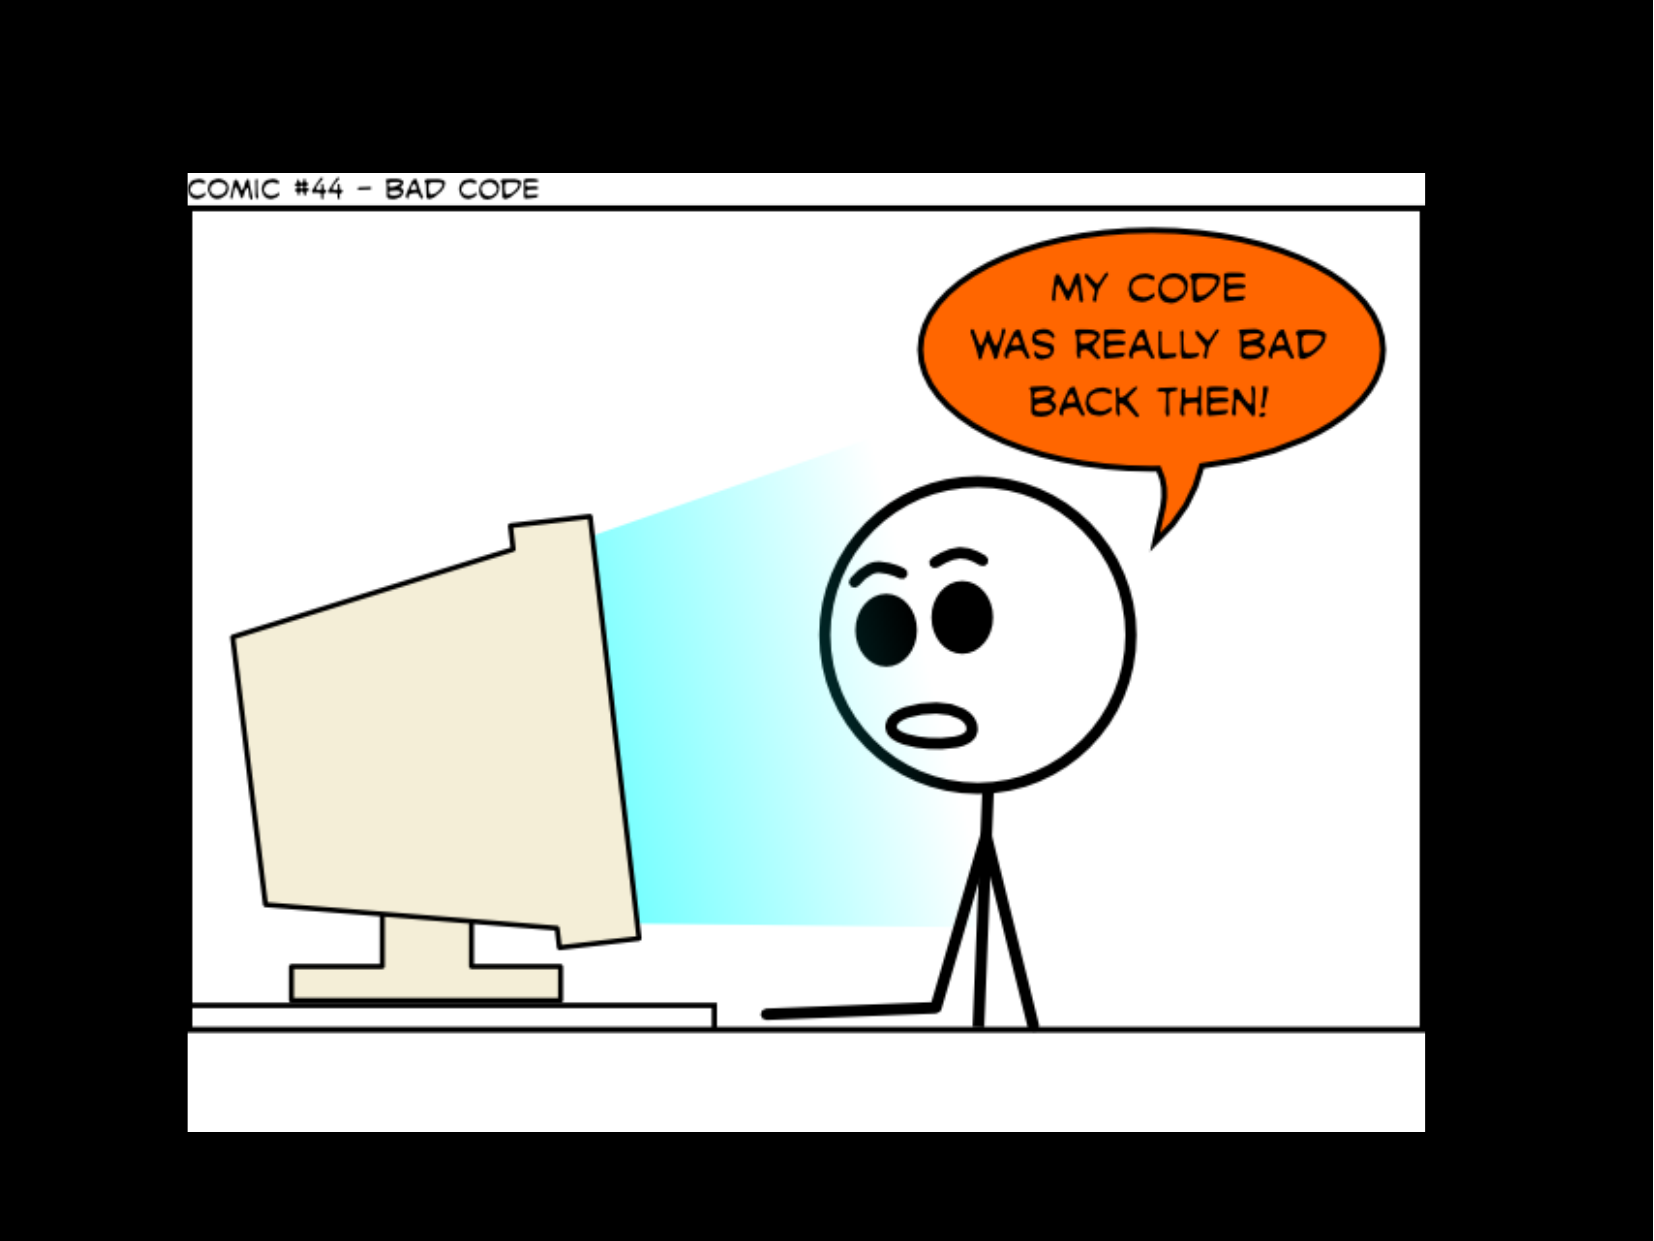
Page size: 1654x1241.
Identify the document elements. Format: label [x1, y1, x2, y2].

picture [187, 173, 1426, 1132]
